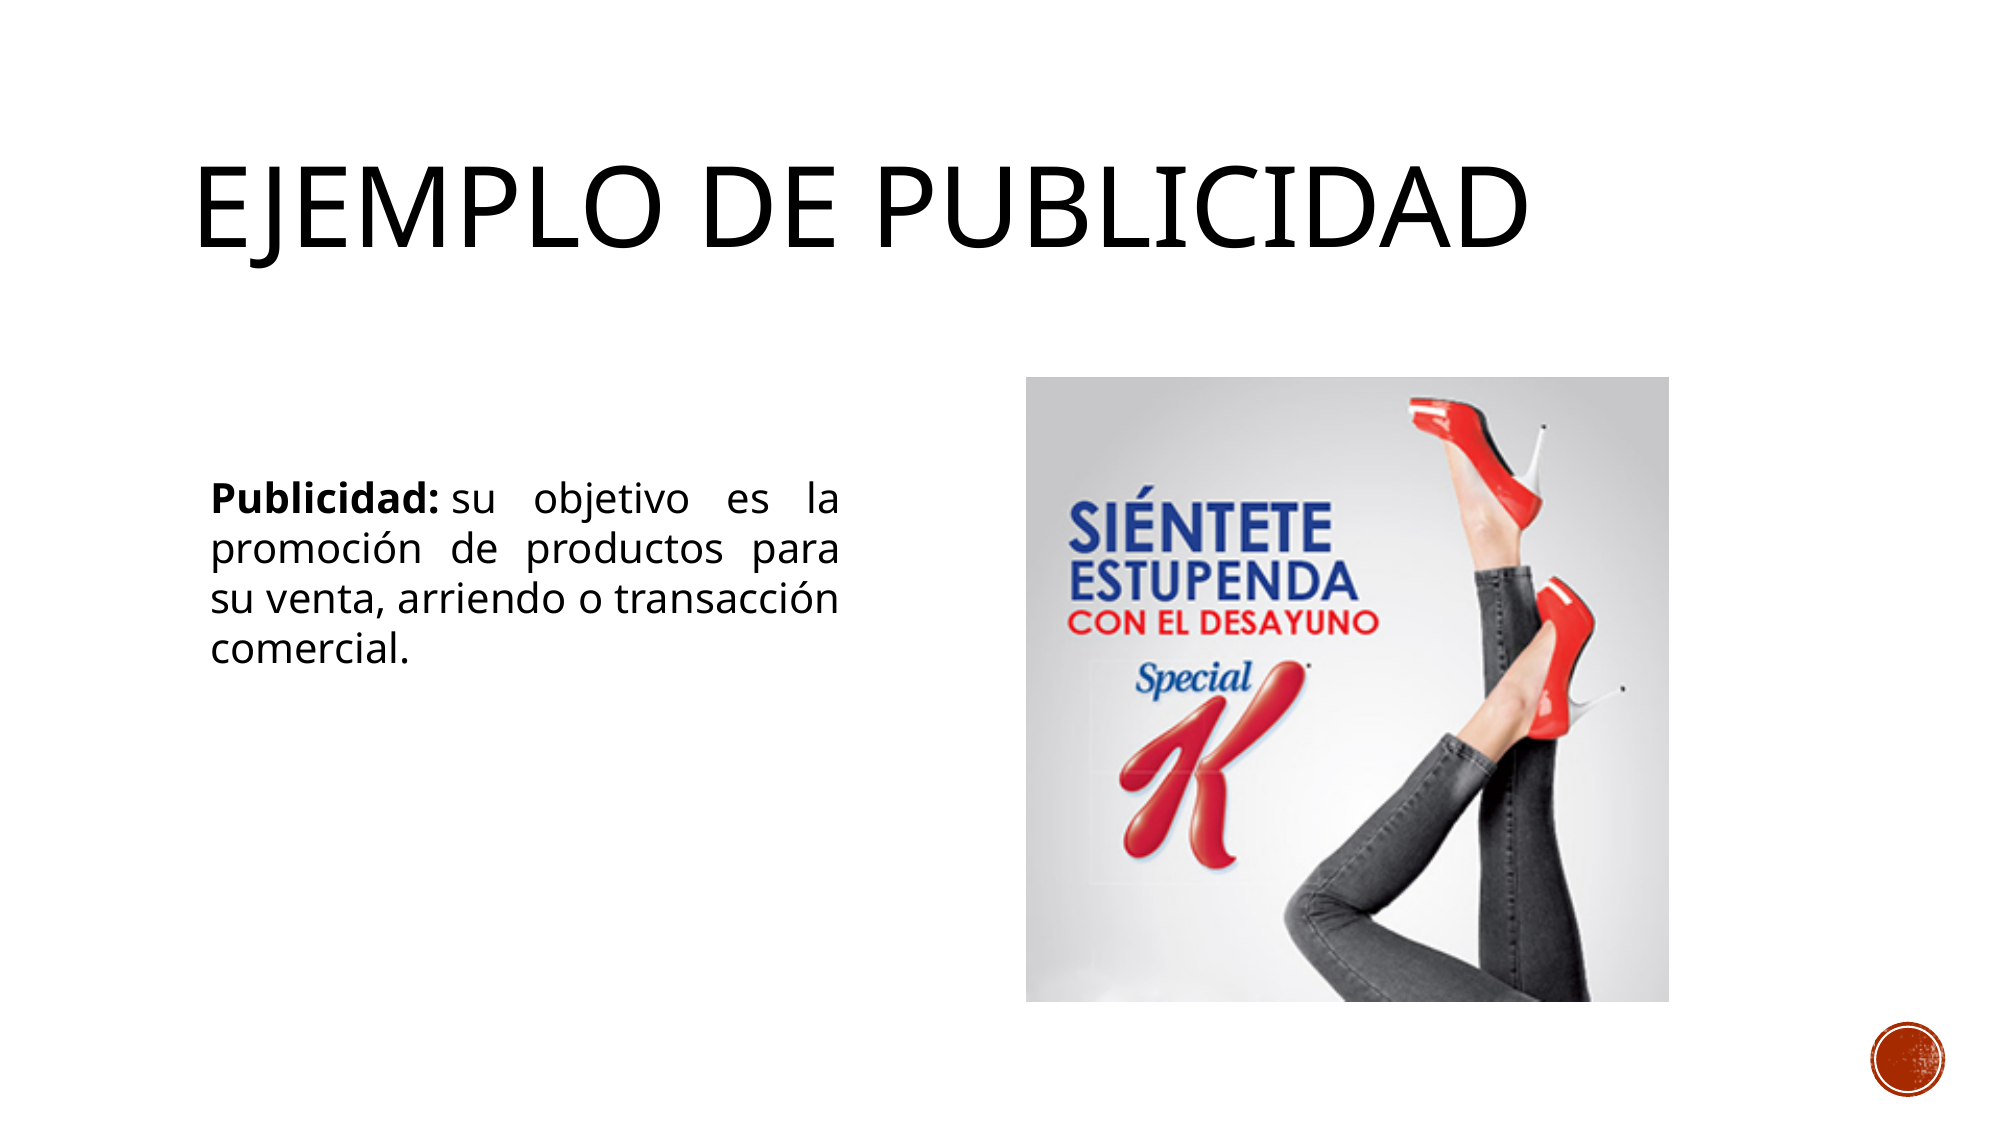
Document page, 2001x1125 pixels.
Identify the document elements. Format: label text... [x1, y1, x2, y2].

picture [1870, 1021, 1946, 1097]
picture [1026, 377, 1669, 1002]
title Ejemplo de publicidad [175, 79, 1826, 344]
text_box Publicidad: su objetivo es la promoción de productos para su venta, arriendo o transacción comercial. [195, 464, 856, 680]
